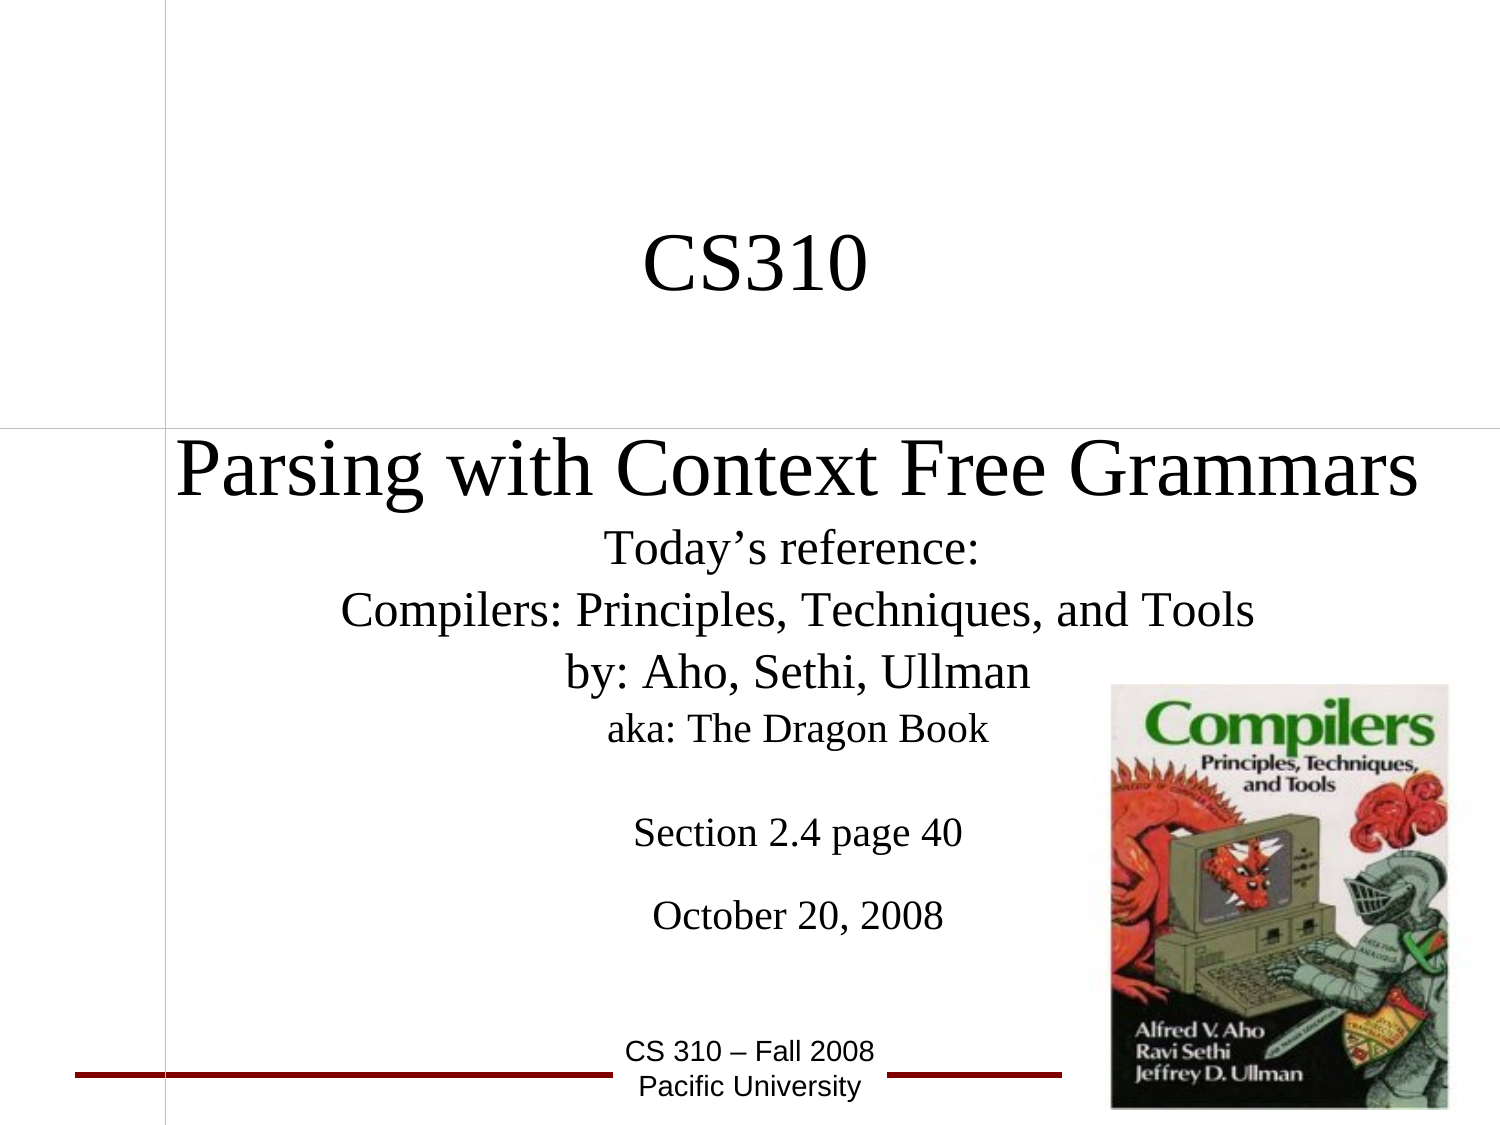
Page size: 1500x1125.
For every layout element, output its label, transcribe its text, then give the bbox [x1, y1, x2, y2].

subtitle Parsing with Context Free Grammars Today’s reference: Compilers: Principles, Techniques, and Tools by: Aho, Sethi, Ullman aka: The Dragon Book Section 2.4 page 40 October 20, 2008 [148, 421, 1449, 1035]
picture [1062, 684, 1500, 1110]
title CS310 [125, 87, 1388, 438]
